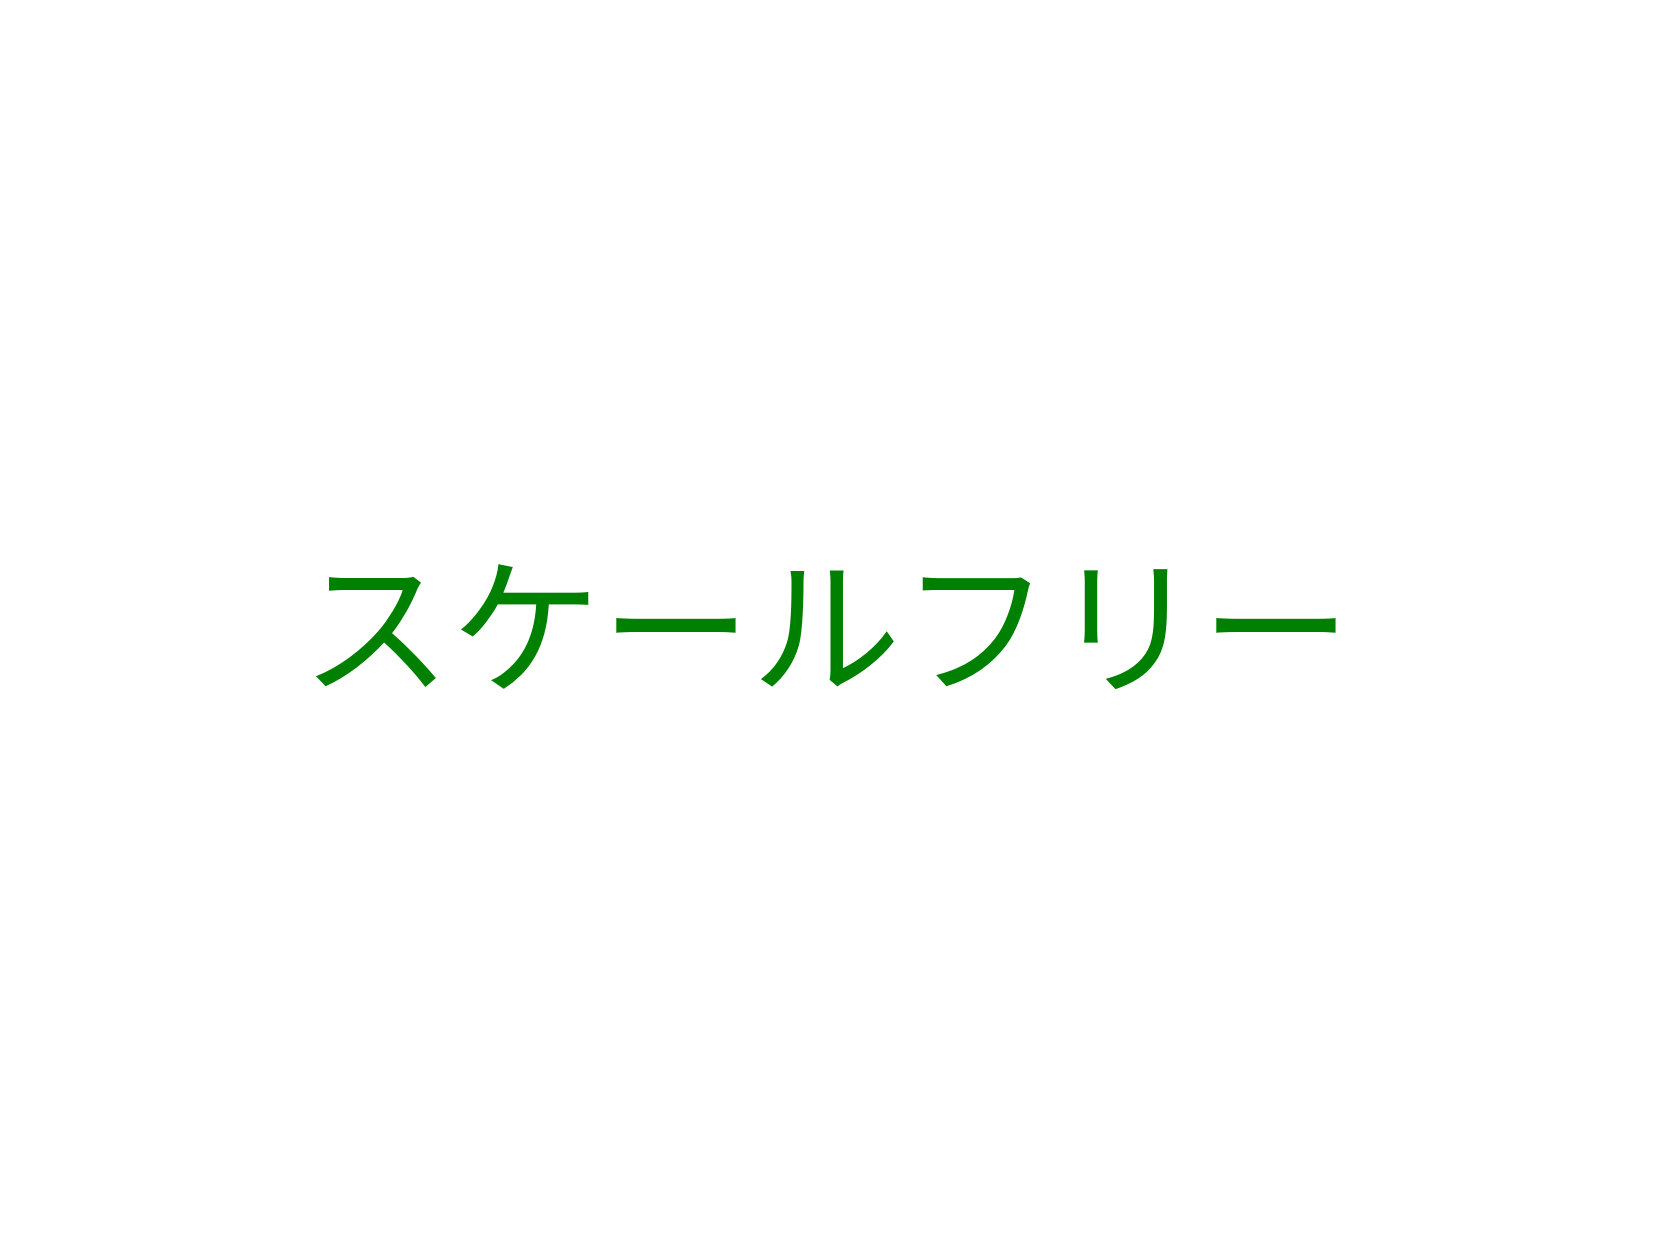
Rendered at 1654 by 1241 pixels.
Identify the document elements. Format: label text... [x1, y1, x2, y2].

text_box スケールフリー [206, 501, 1447, 739]
